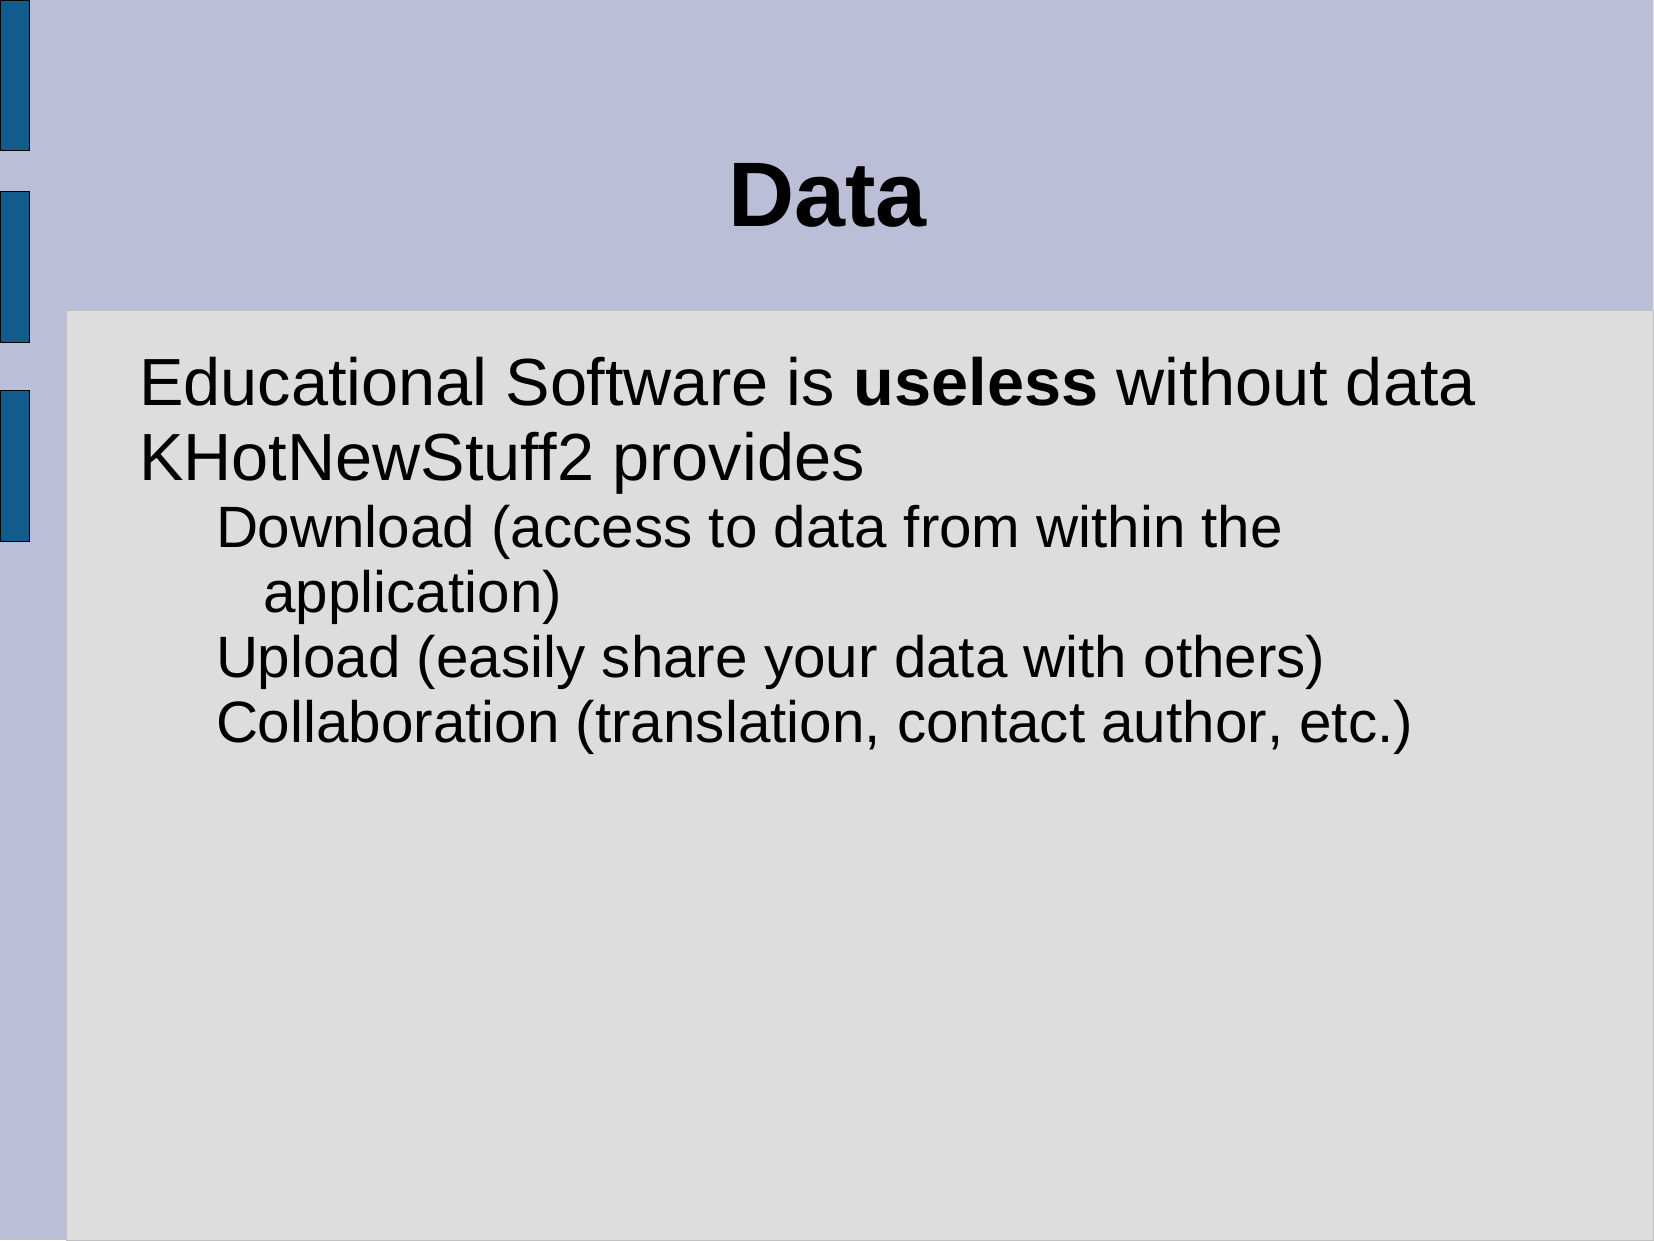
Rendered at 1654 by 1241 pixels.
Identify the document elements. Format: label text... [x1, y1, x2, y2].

title Data [121, 91, 1534, 299]
list Educational Software is useless without data KHotNewStuff2 provides Download (access to data from within the application) Upload (easily share your data with others) Collaboration (translation, contact author, etc.) [121, 344, 1534, 1127]
